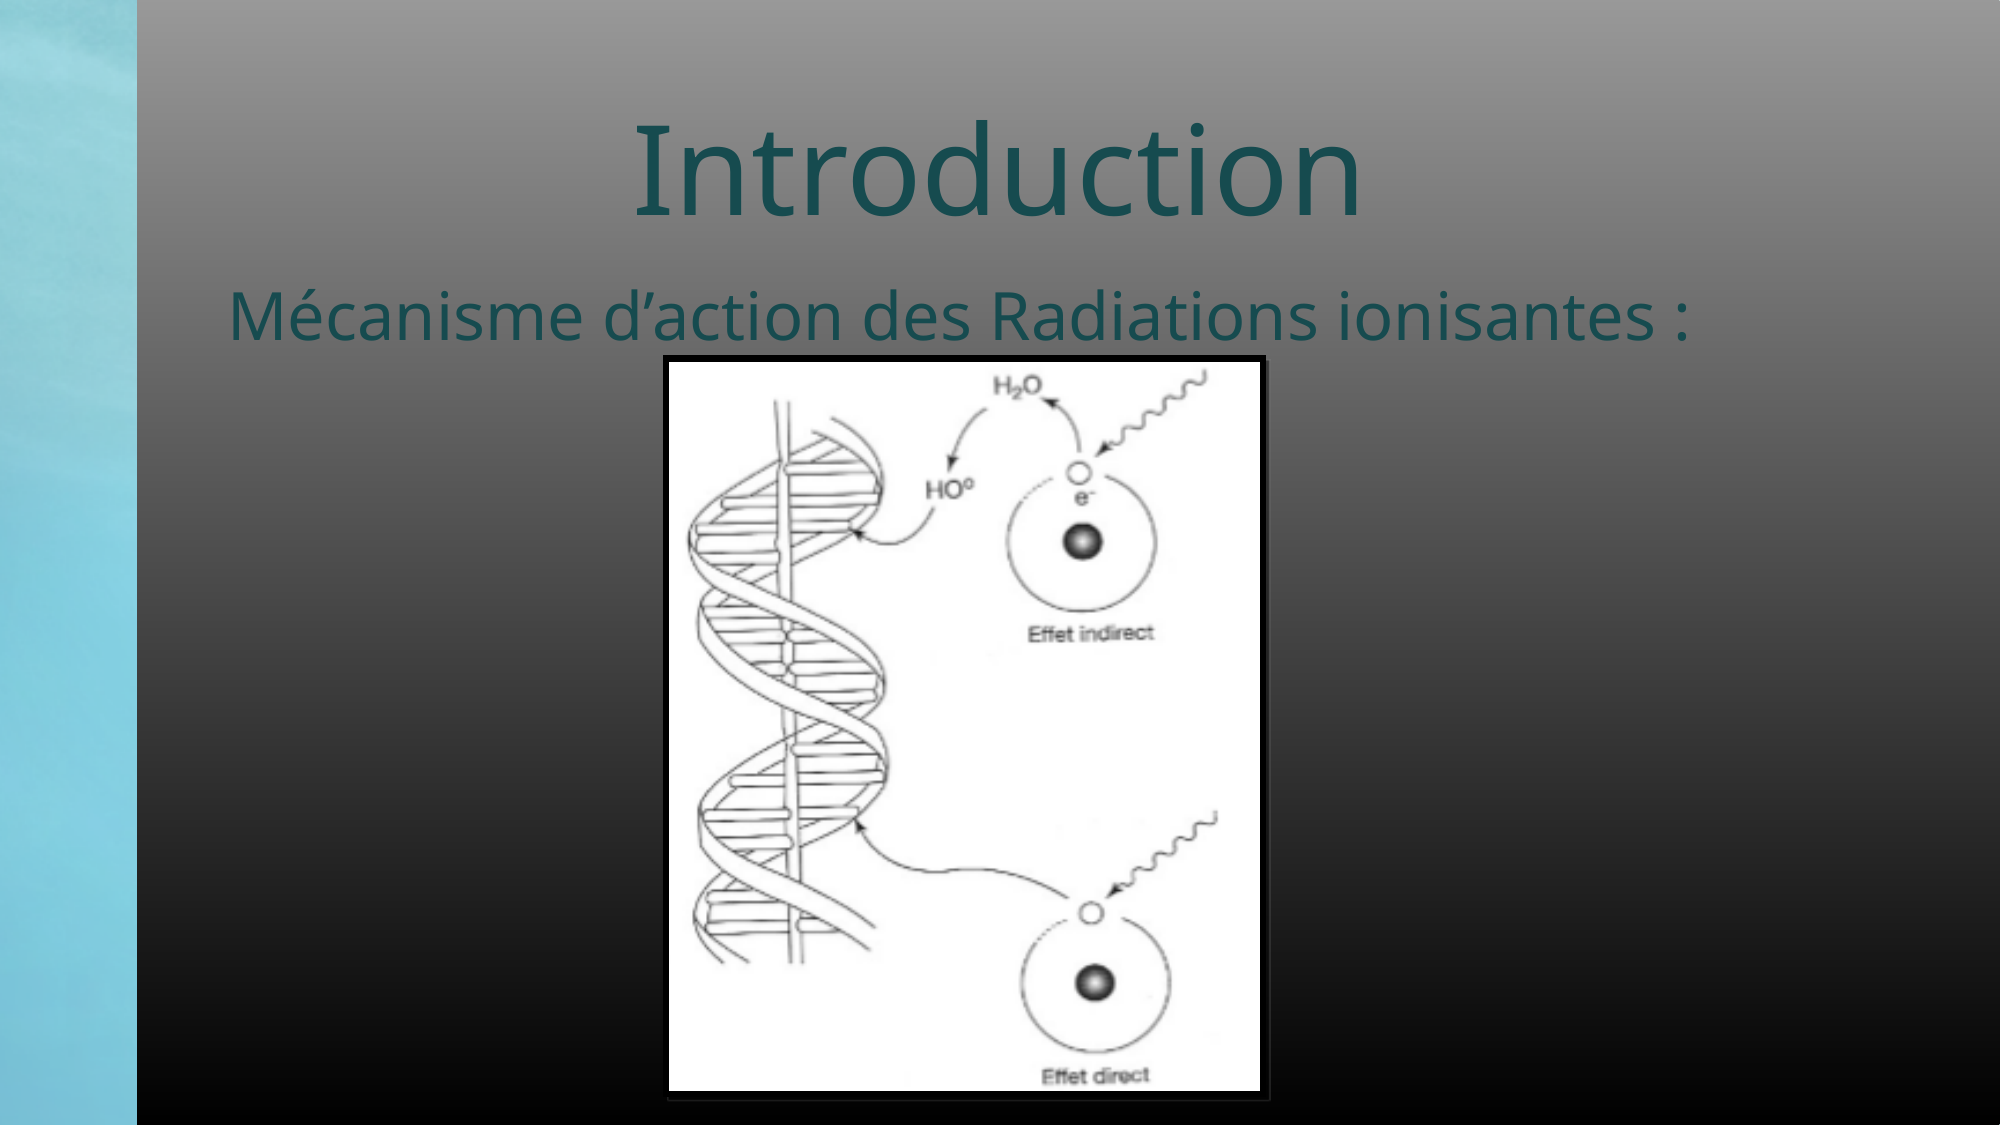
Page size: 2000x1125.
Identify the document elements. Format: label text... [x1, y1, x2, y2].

list Mécanisme d’action des Radiations ionisantes : [212, 275, 1886, 1013]
title Introduction [212, 62, 1788, 250]
picture [668, 361, 1260, 1091]
